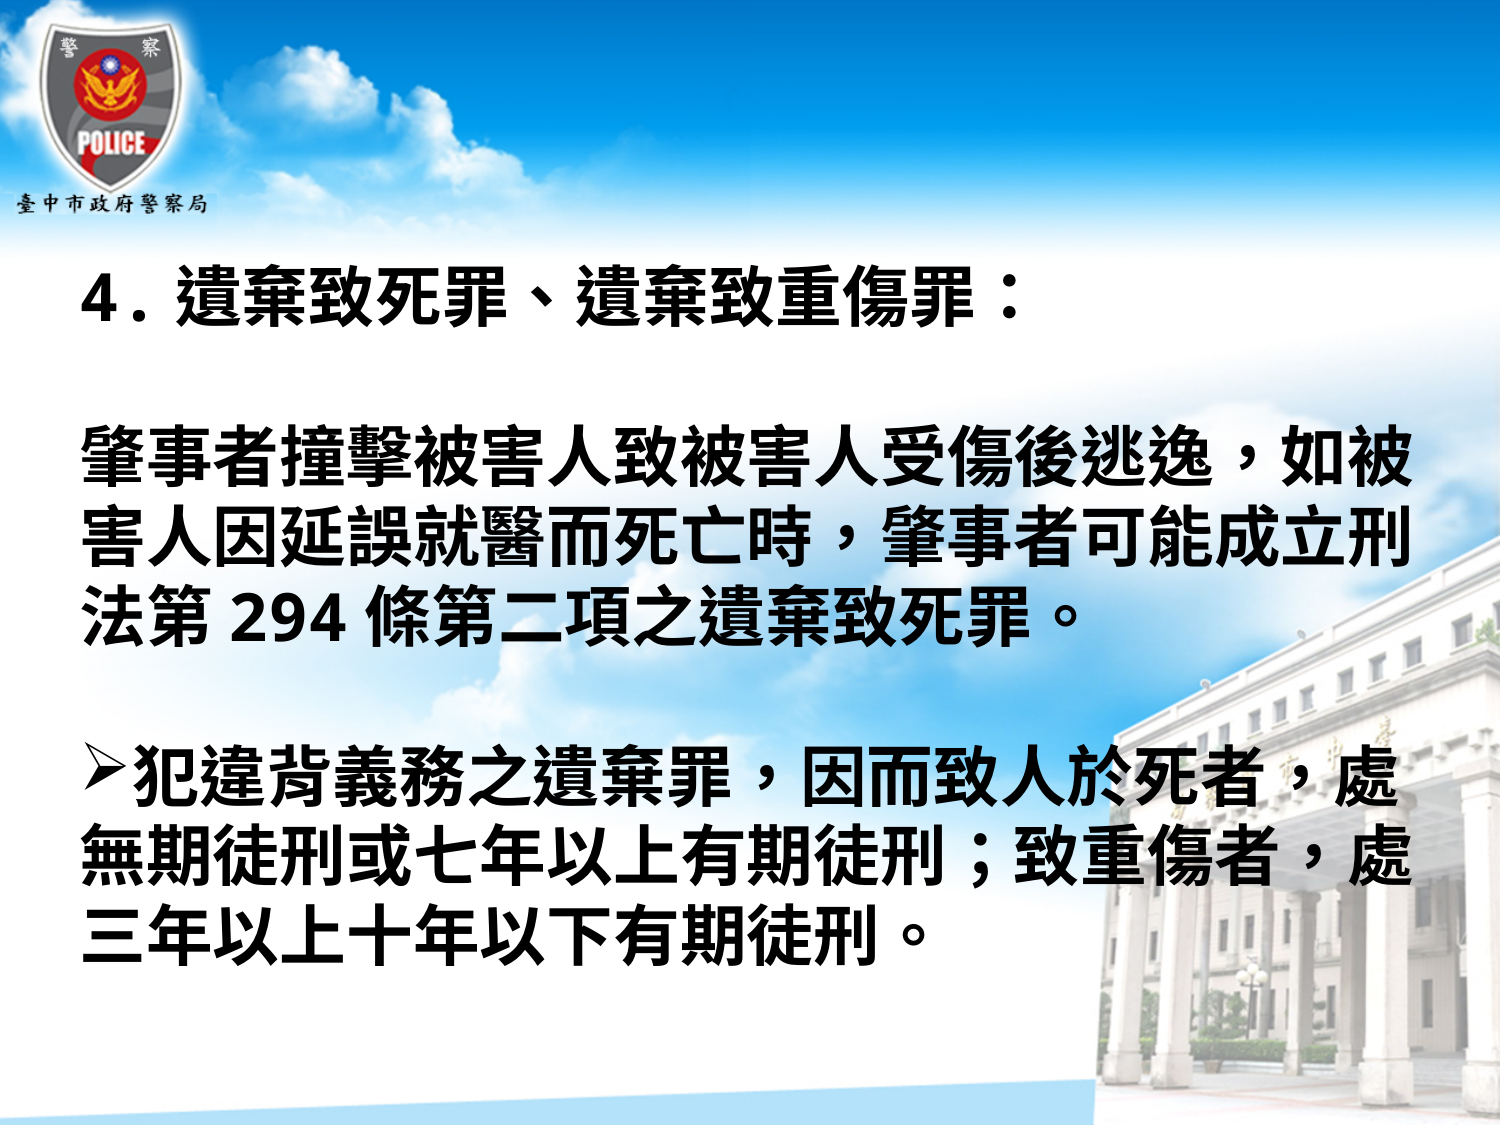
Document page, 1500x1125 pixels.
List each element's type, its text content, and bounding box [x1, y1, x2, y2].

text_box 4.遺棄致死罪、遺棄致重傷罪： 肇事者撞擊被害人致被害人受傷後逃逸，如被害人因延誤就醫而死亡時，肇事者可能成立刑法第294條第二項之遺棄致死罪。 犯違背義務之遺棄罪，因而致人於死者，處無期徒刑或七年以上有期徒刑；致重傷者，處三年以上十年以下有期徒刑。 [64, 246, 1435, 1079]
picture [0, 0, 1500, 1125]
